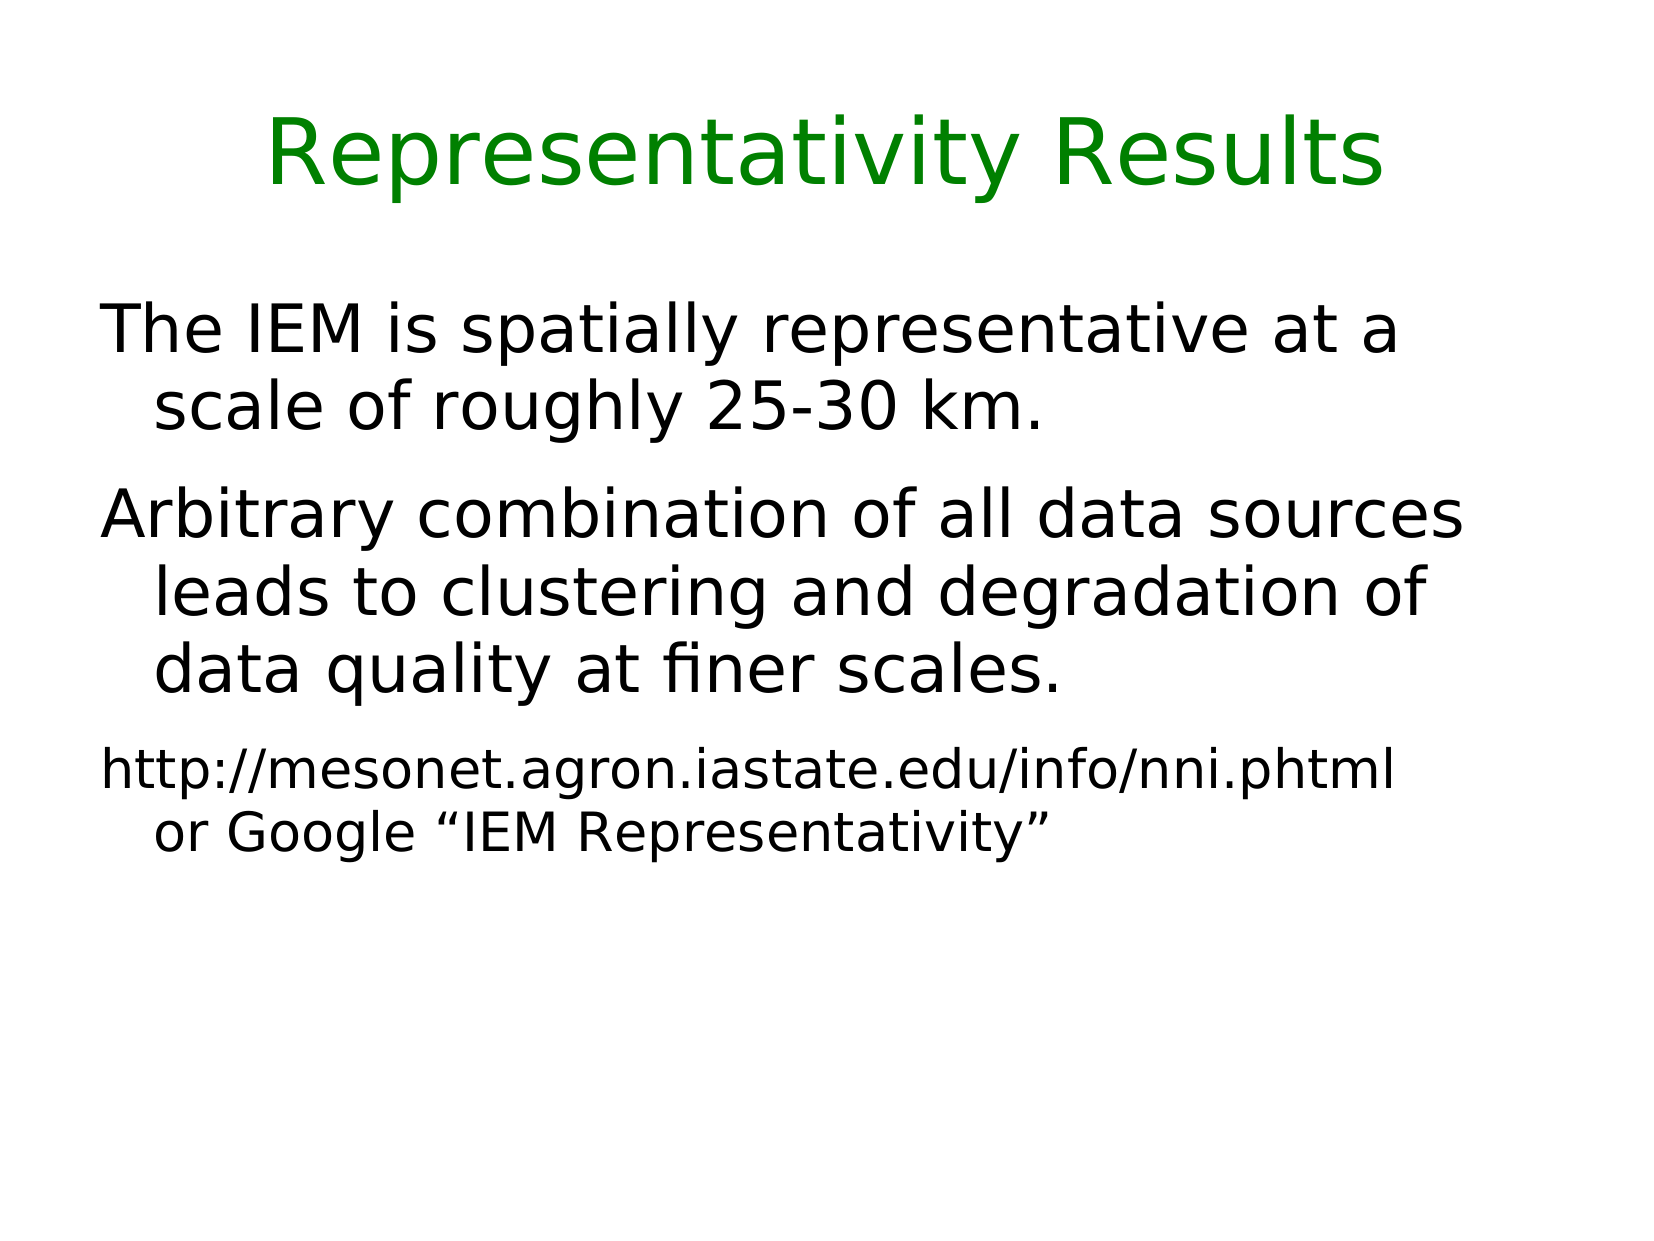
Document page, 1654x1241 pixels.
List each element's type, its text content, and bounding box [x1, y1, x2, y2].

list The IEM is spatially representative at a scale of roughly 25-30 km. Arbitrary combination of all data sources leads to clustering and degradation of data quality at finer scales. http://mesonet.agron.iastate.edu/info/nni.phtml or Google “IEM Representativity” [82, 290, 1571, 864]
title Representativity Results [82, 49, 1571, 257]
